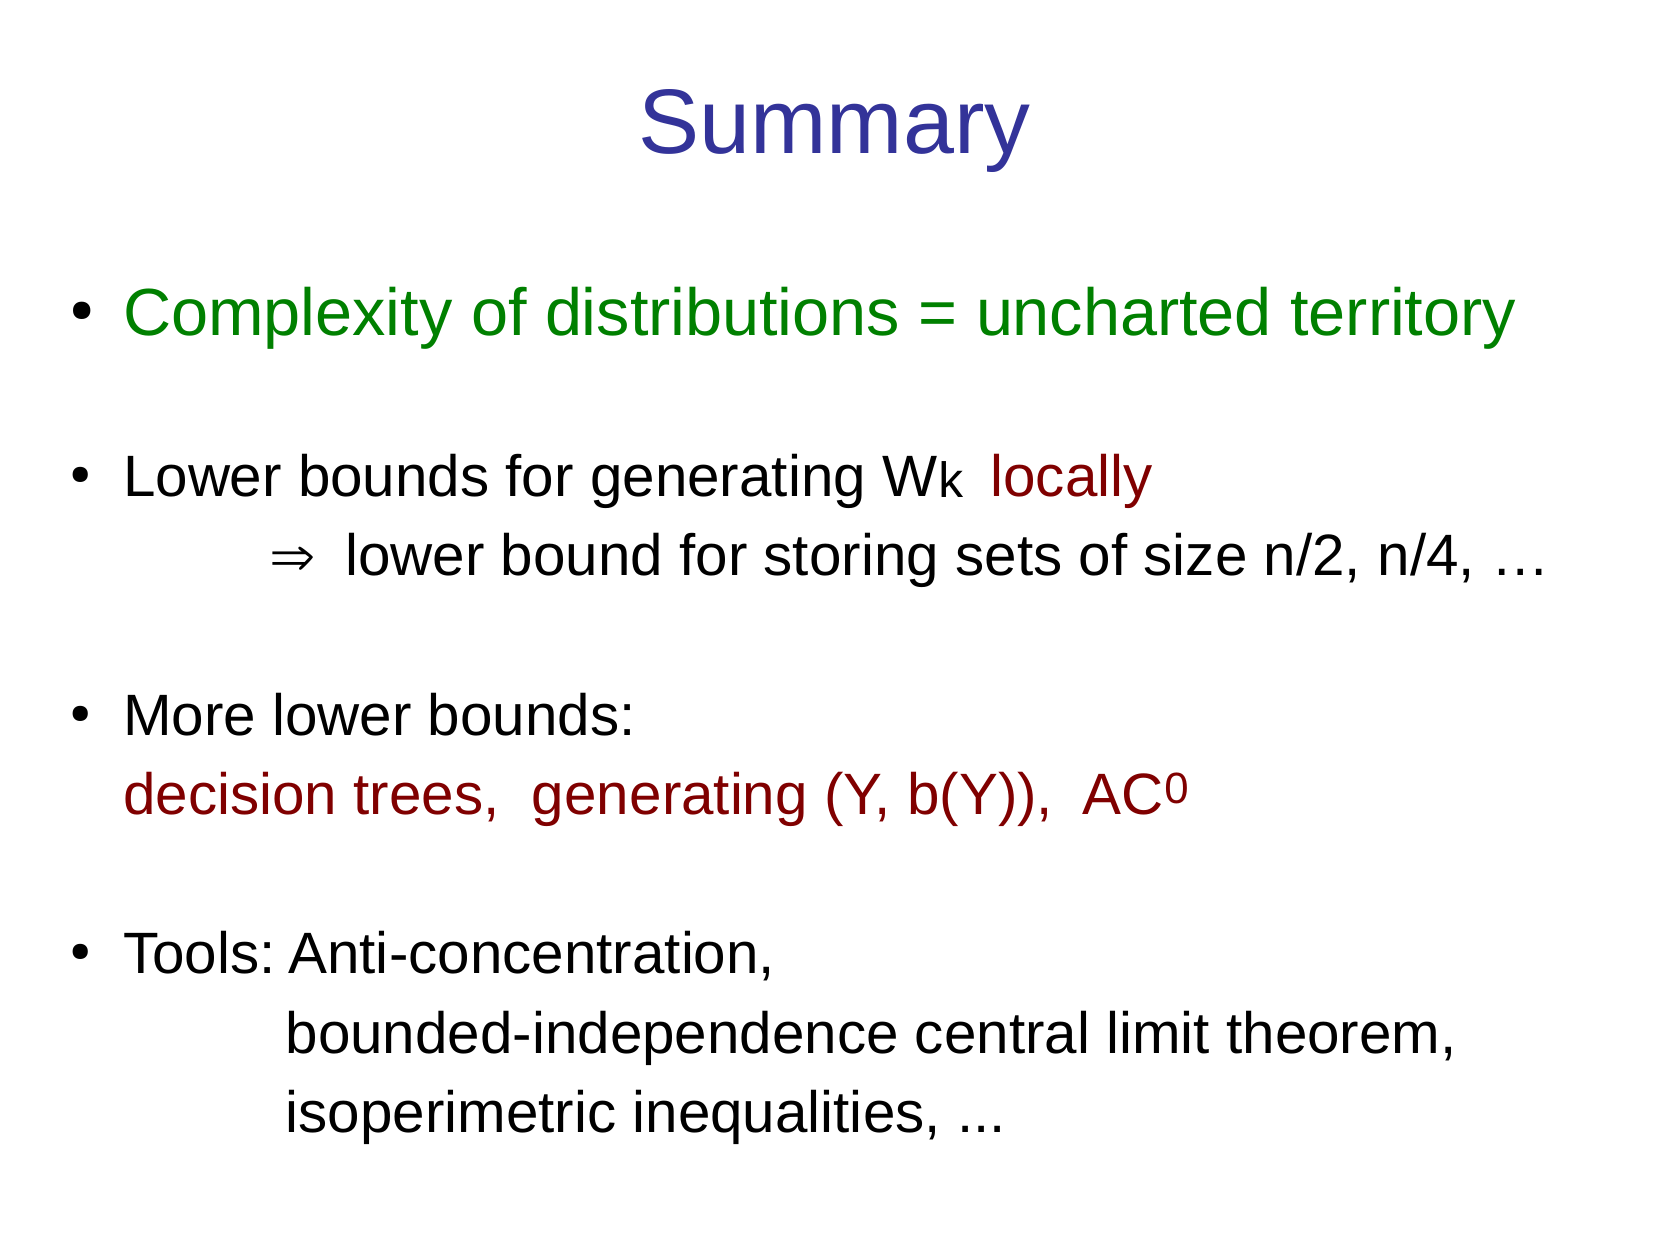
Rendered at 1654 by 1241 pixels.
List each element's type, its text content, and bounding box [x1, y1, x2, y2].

title Summary [131, 18, 1538, 226]
list Complexity of distributions = uncharted territory Lower bounds for generating Wk locally  lower bound for storing sets of size n/2, n/4, … More lower bounds: decision trees, generating (Y, b(Y)), AC0 Tools: Anti-concentration, bounded-independence central limit theorem, isoperimetric inequalities, ... [37, 187, 1654, 1241]
